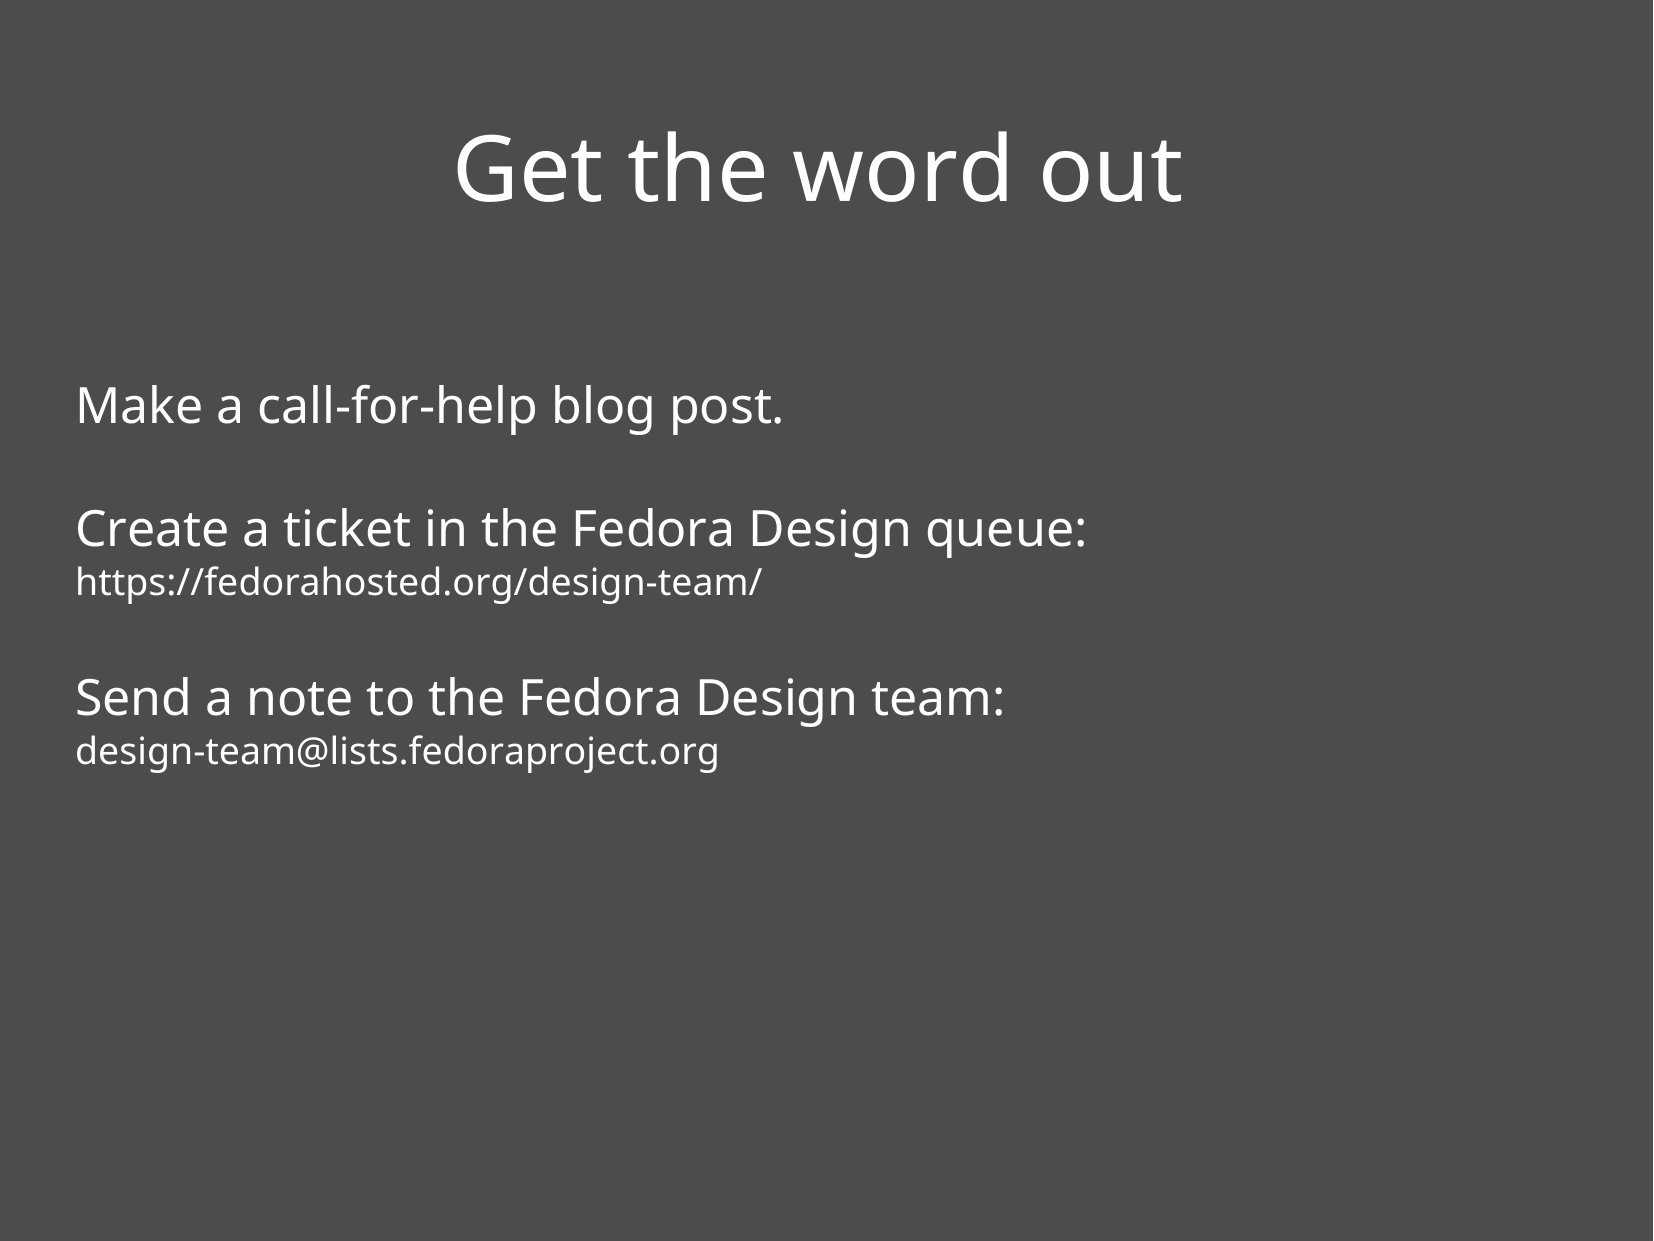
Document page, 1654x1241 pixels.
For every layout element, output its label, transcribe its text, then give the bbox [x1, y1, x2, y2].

title Get the word out [75, 71, 1562, 279]
title Make a call-for-help blog post. Create a ticket in the Fedora Design queue: https://fedorahosted.org/design-team/ Send a note to the Fedora Design team: design-team@lists.fedoraproject.org [75, 288, 1562, 860]
